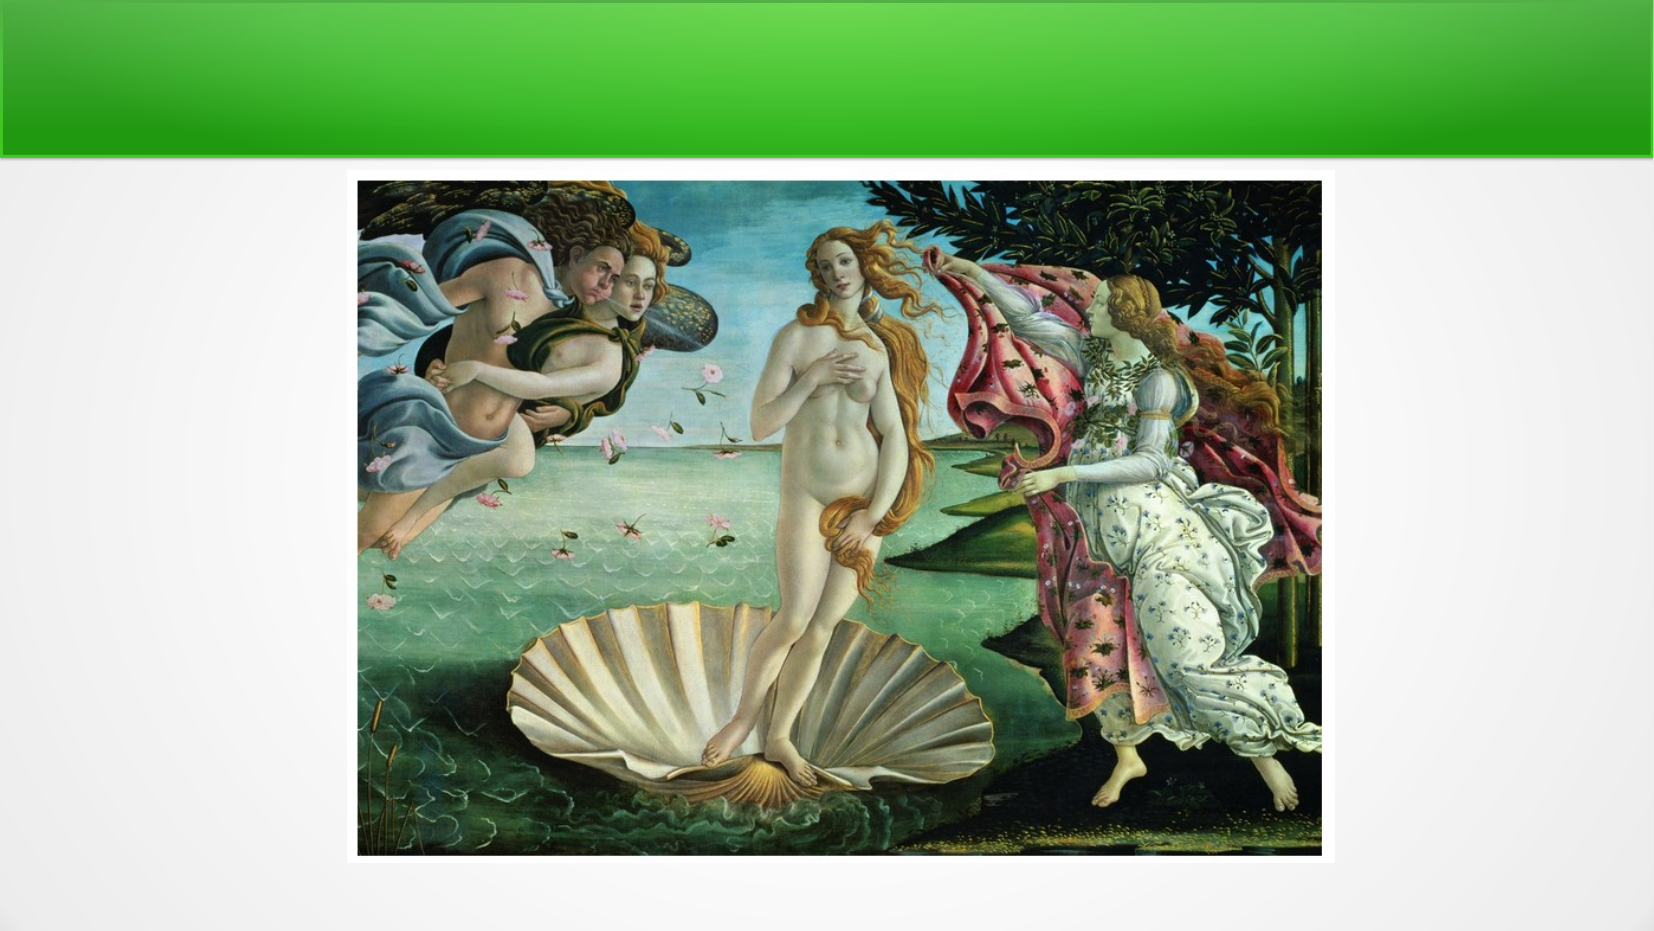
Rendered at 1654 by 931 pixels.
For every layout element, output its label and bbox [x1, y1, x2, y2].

picture [347, 170, 1335, 863]
